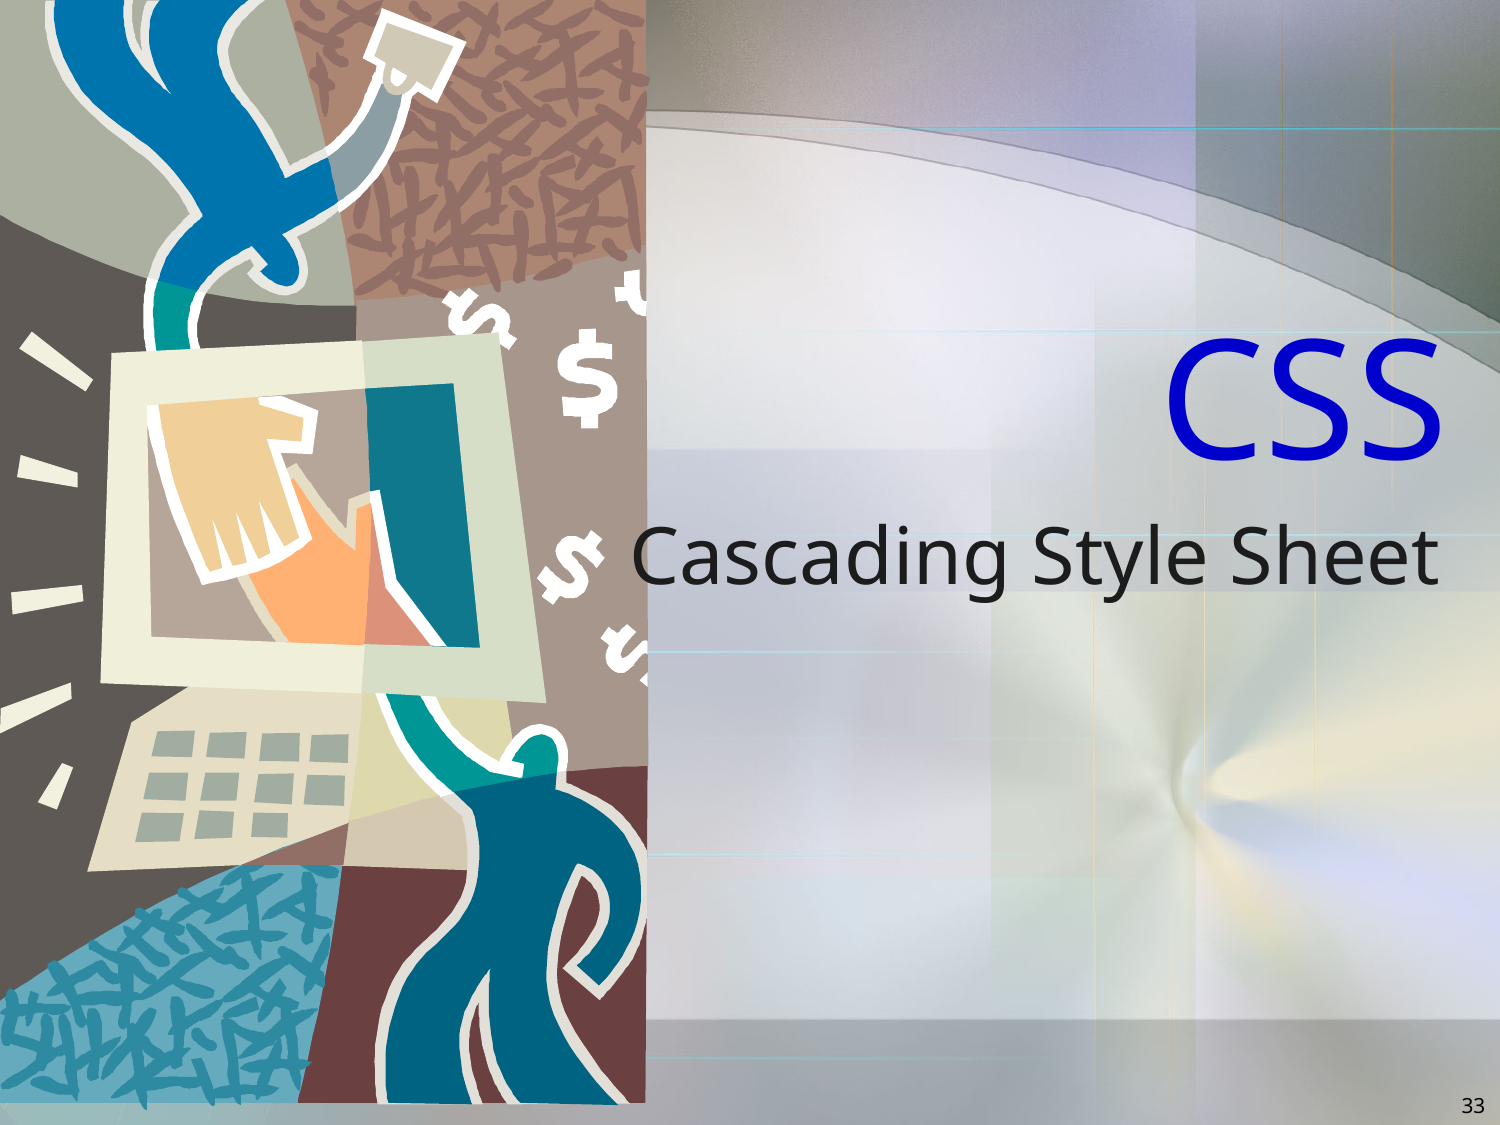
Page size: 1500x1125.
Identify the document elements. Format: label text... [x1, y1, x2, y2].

title CSS [665, 289, 1463, 500]
picture [124, 0, 166, 89]
list Cascading Style Sheet [95, 491, 1456, 815]
picture [0, 0, 1500, 1125]
